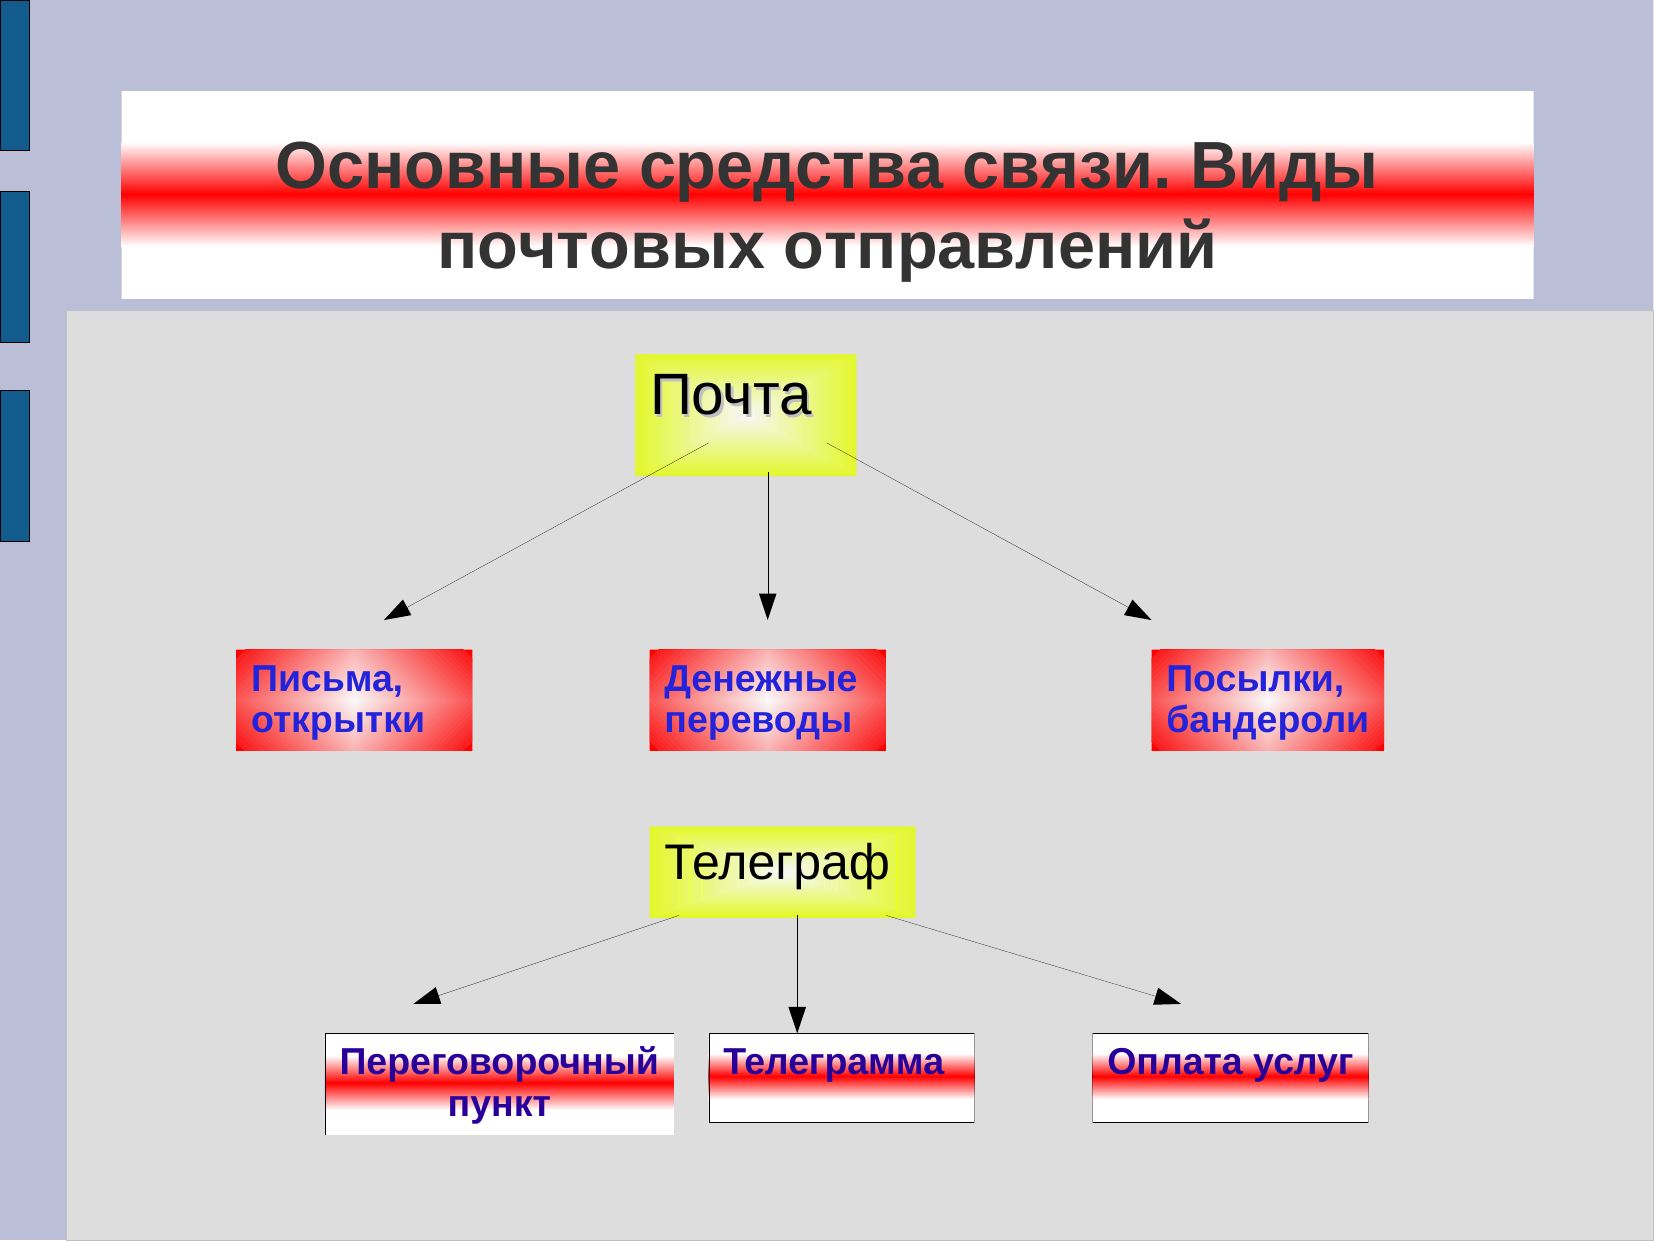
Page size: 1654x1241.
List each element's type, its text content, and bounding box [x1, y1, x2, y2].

text_box Оплата услуг [1092, 1033, 1368, 1123]
text_box Почта [635, 354, 857, 476]
text_box Денежные переводы [649, 649, 886, 751]
text_box Письма, открытки [236, 649, 473, 751]
text_box Посылки, бандероли [1151, 649, 1385, 751]
text_box Телеграф [649, 826, 916, 918]
title Основные средства связи. Виды почтовых отправлений [121, 91, 1534, 299]
text_box Переговорочный пункт [324, 1033, 674, 1135]
text_box Телеграмма [708, 1033, 975, 1123]
